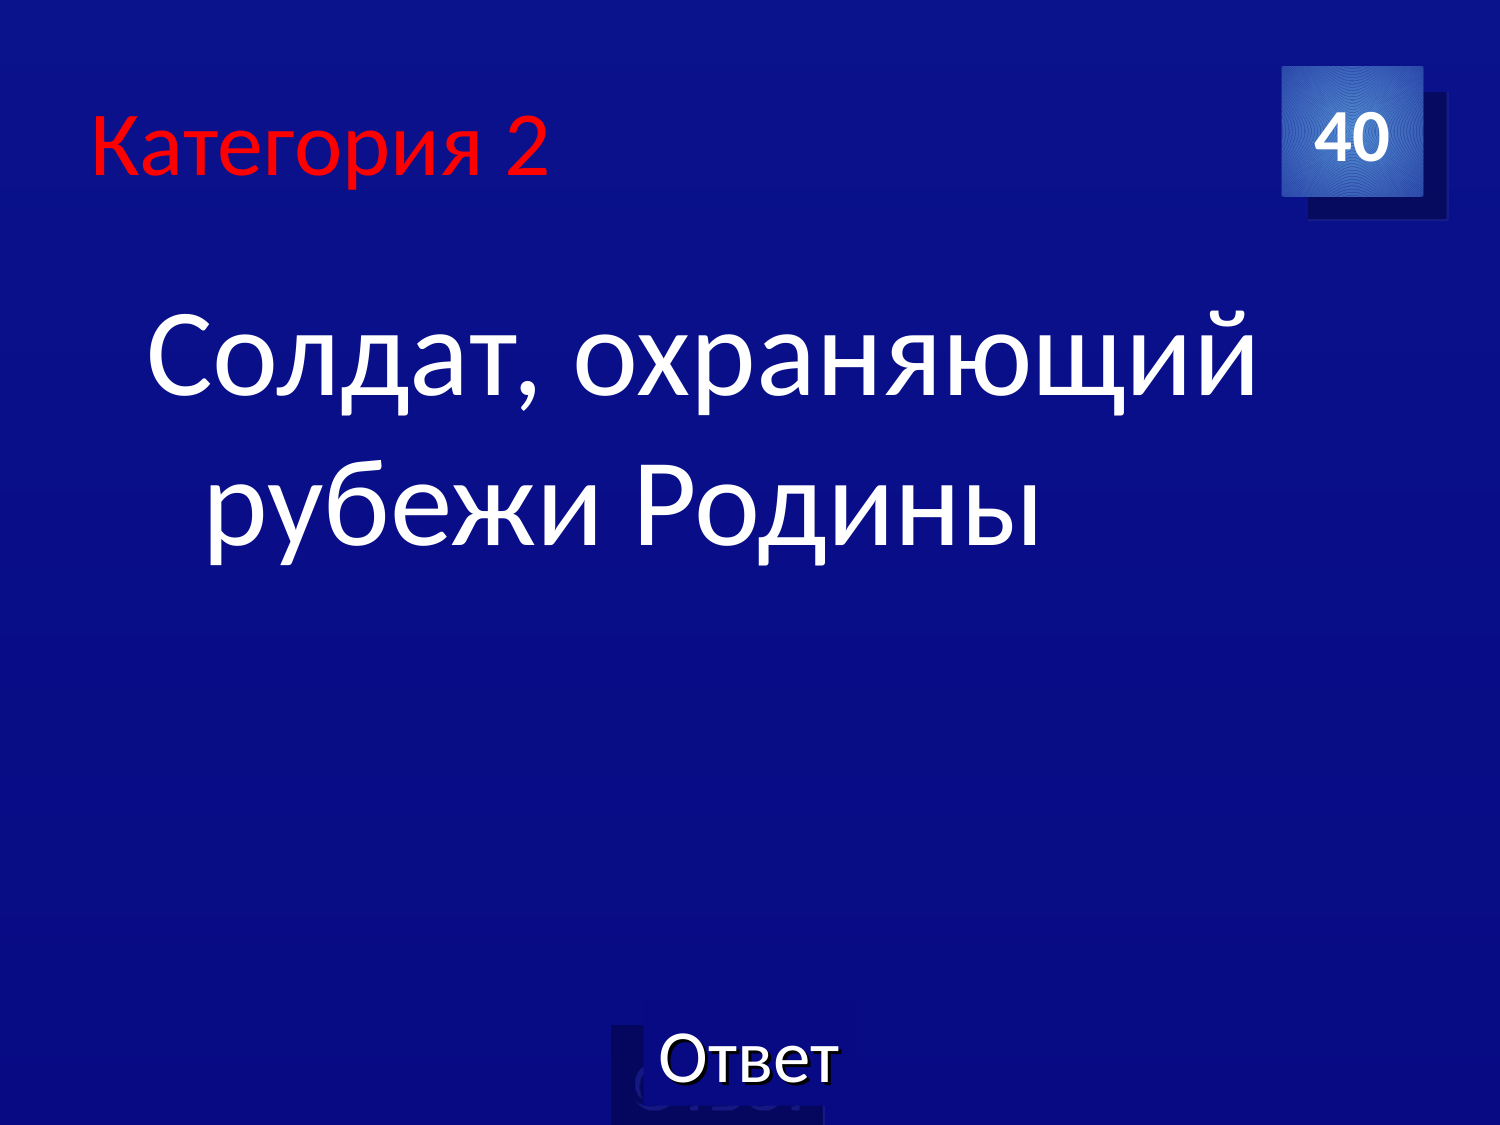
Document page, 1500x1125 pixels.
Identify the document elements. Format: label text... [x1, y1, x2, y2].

text_box 40 [1282, 66, 1423, 196]
list Солдат, охраняющий рубежи Родины [75, 262, 1426, 587]
title Категория 2 [75, 45, 1258, 233]
